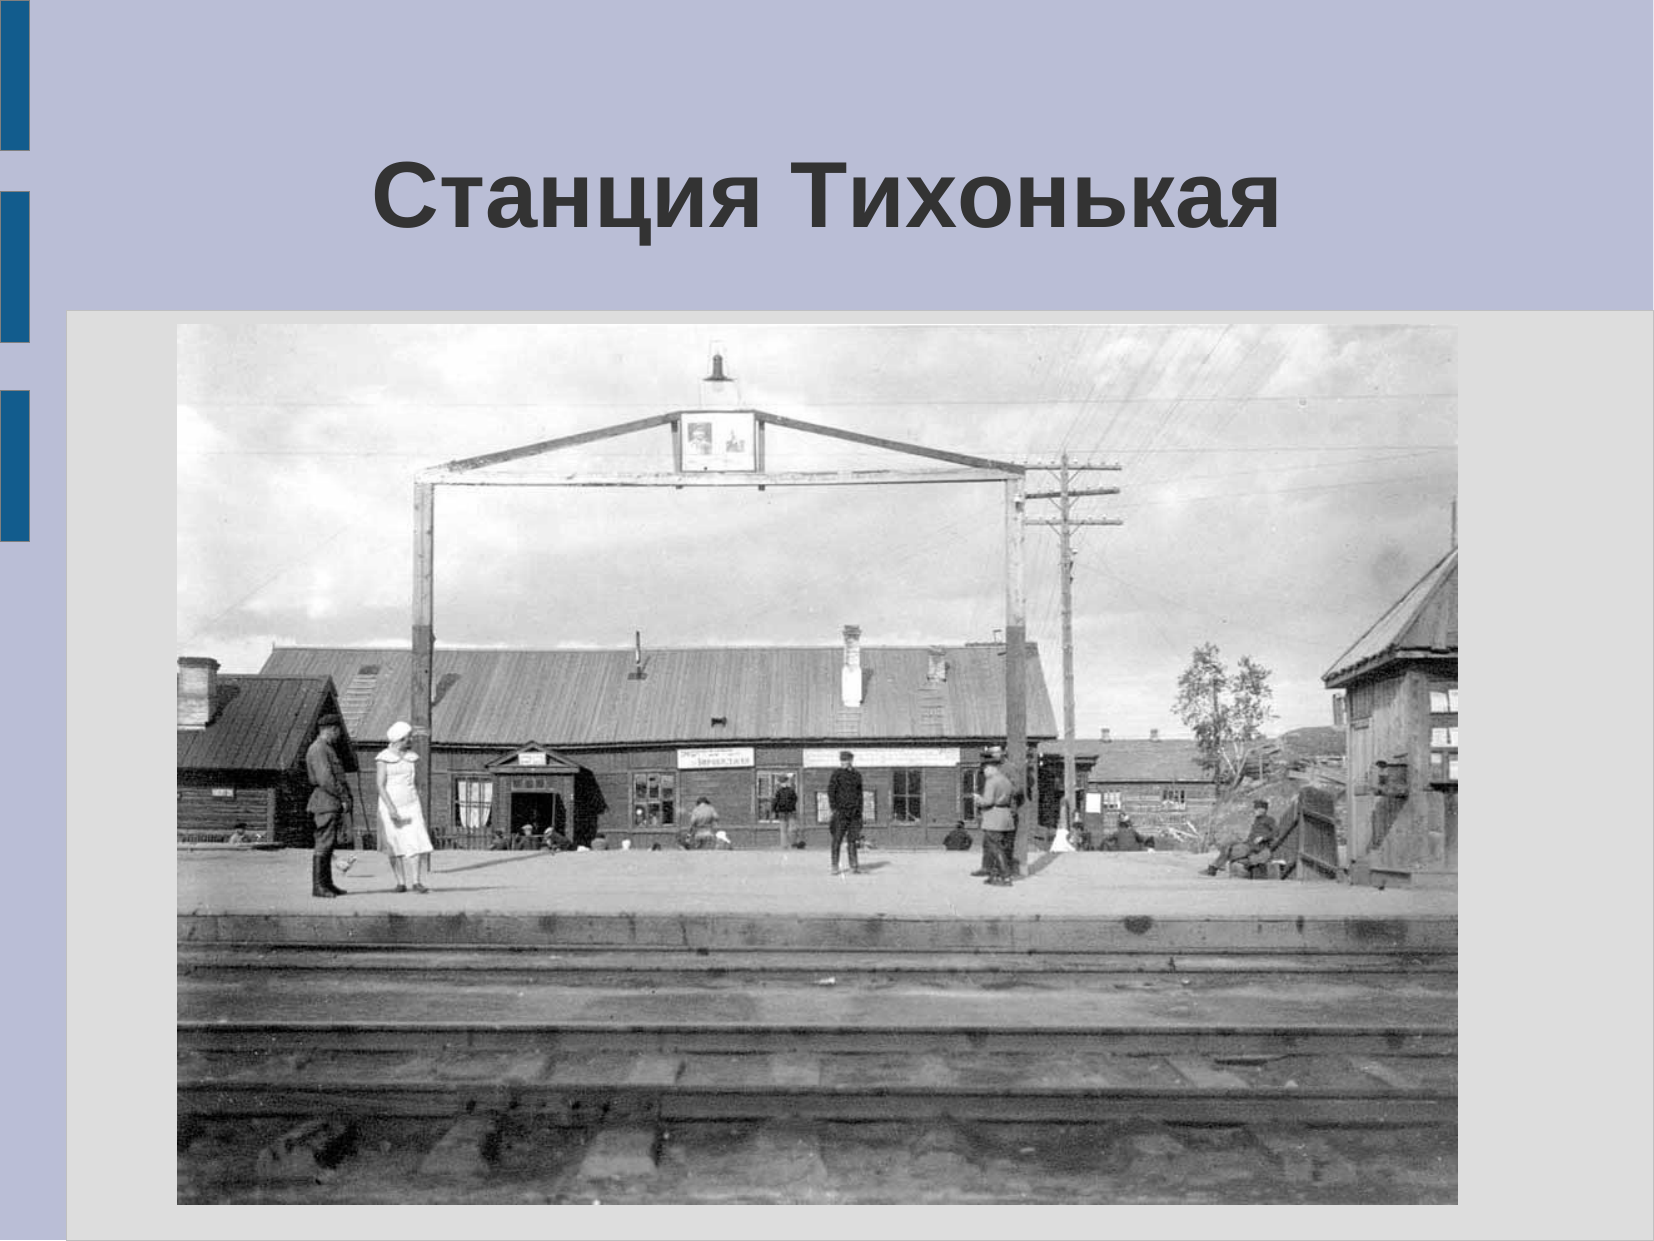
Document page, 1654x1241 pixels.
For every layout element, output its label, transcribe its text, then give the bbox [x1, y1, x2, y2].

title Станция Тихонькая [121, 91, 1534, 299]
picture [177, 324, 1458, 1205]
